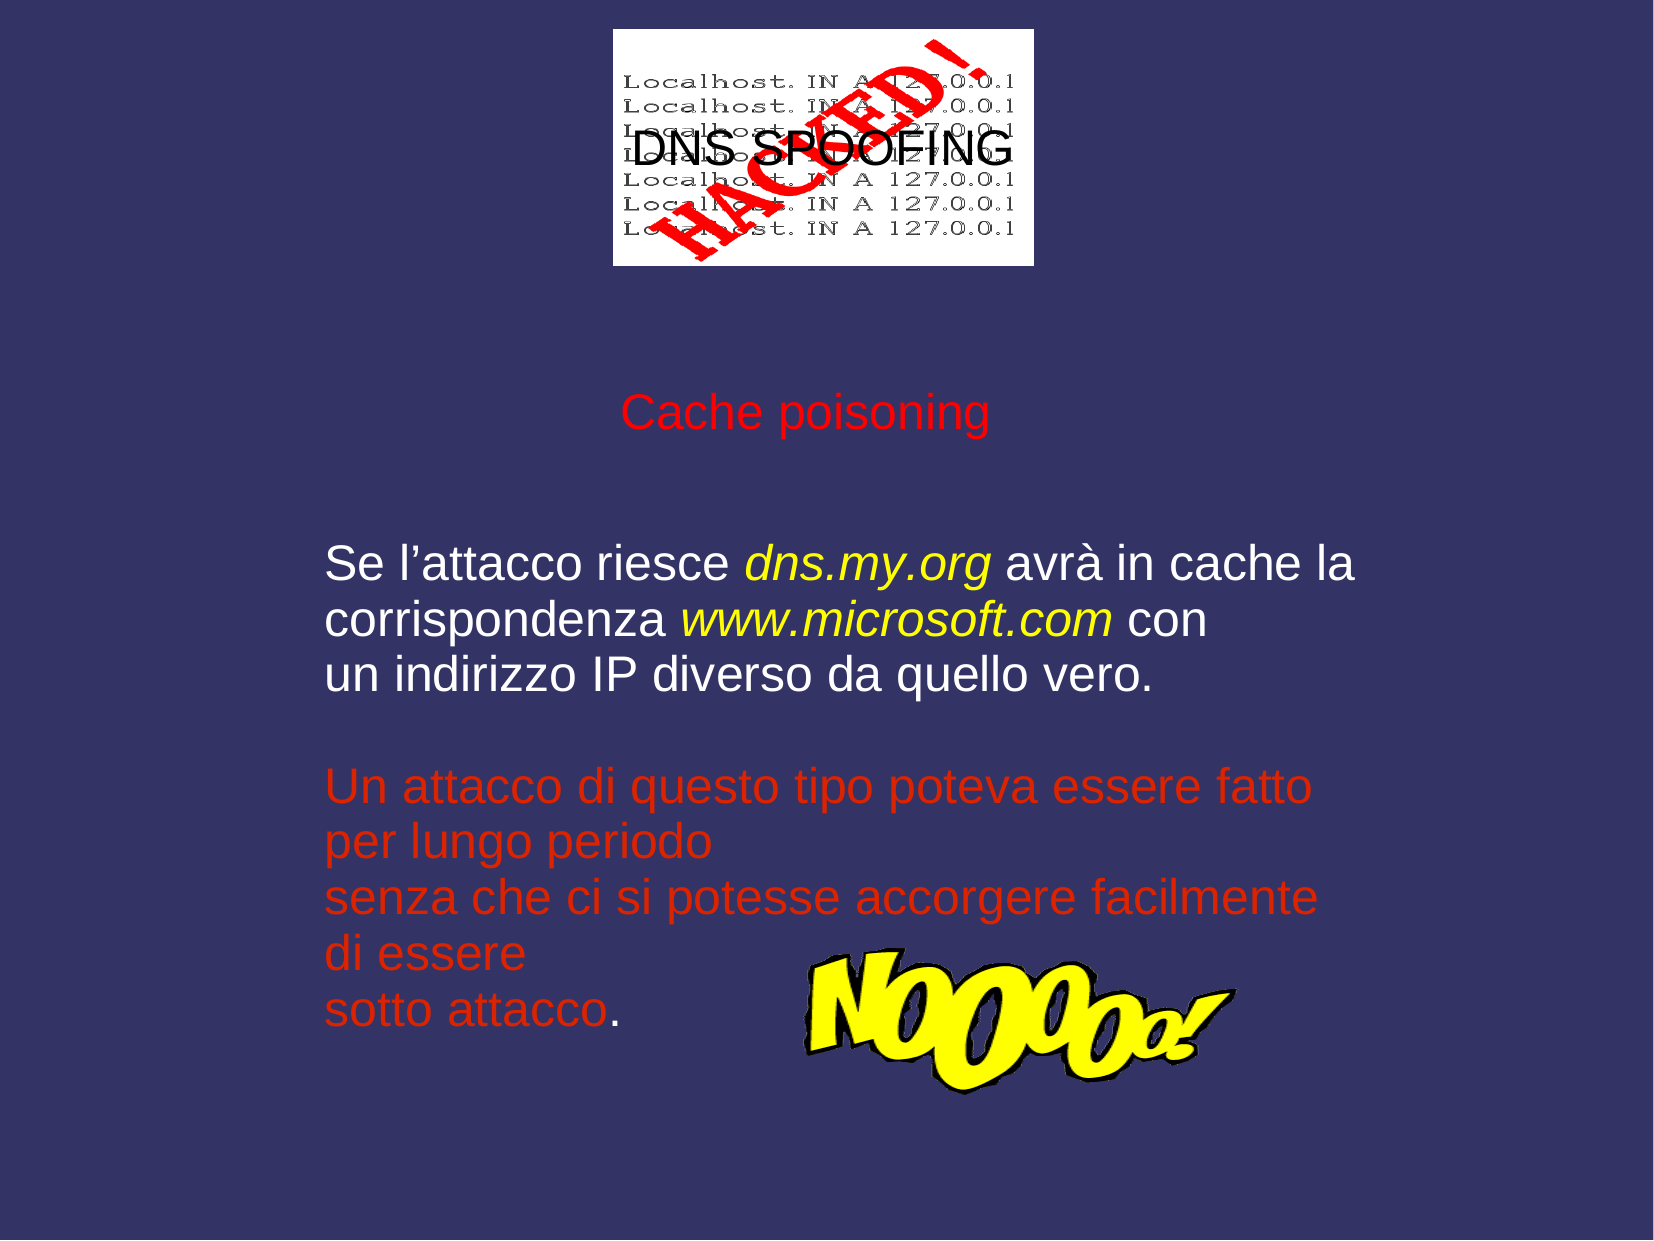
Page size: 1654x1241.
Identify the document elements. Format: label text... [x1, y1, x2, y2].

text_box Se l’attacco riesce dns.my.org avrà in cache la corrispondenza www.microsoft.com con un indirizzo IP diverso da quello vero. Un attacco di questo tipo poteva essere fatto per lungo periodo senza che ci si potesse accorgere facilmente di essere sotto attacco. [324, 534, 1356, 1093]
picture [613, 29, 1034, 266]
picture [797, 944, 1241, 1099]
text_box Cache poisoning [620, 383, 992, 440]
